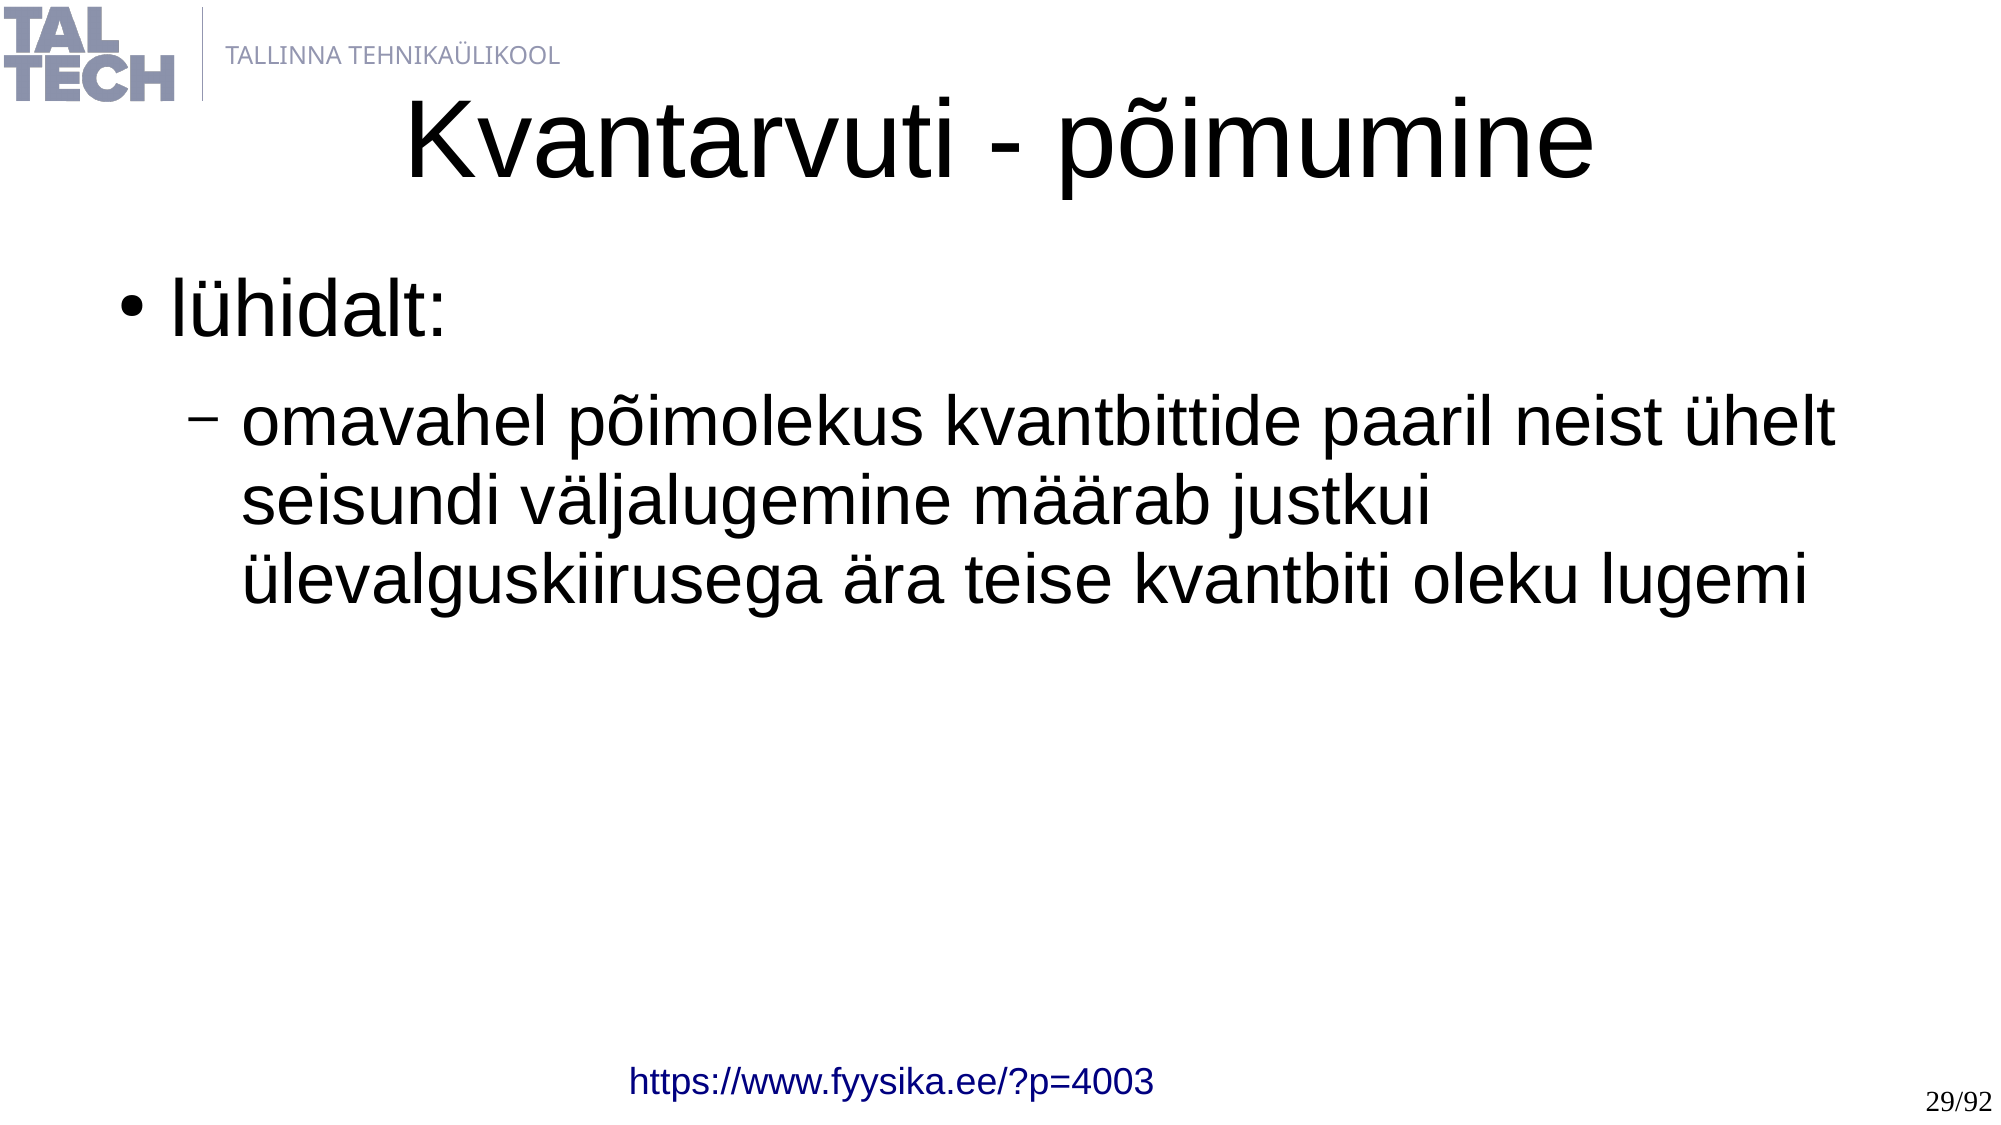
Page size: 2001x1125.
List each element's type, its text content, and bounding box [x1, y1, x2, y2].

list lühidalt: omavahel põimolekus kvantbittide paaril neist ühelt seisundi väljalugemine määrab justkui ülevalguskiirusega ära teise kvantbiti oleku lugemi [99, 263, 1901, 957]
text_box https://www.fyysika.ee/?p=4003 [614, 1053, 1170, 1111]
title Kvantarvuti - põimumine [99, 44, 1901, 233]
picture [0, 0, 178, 107]
